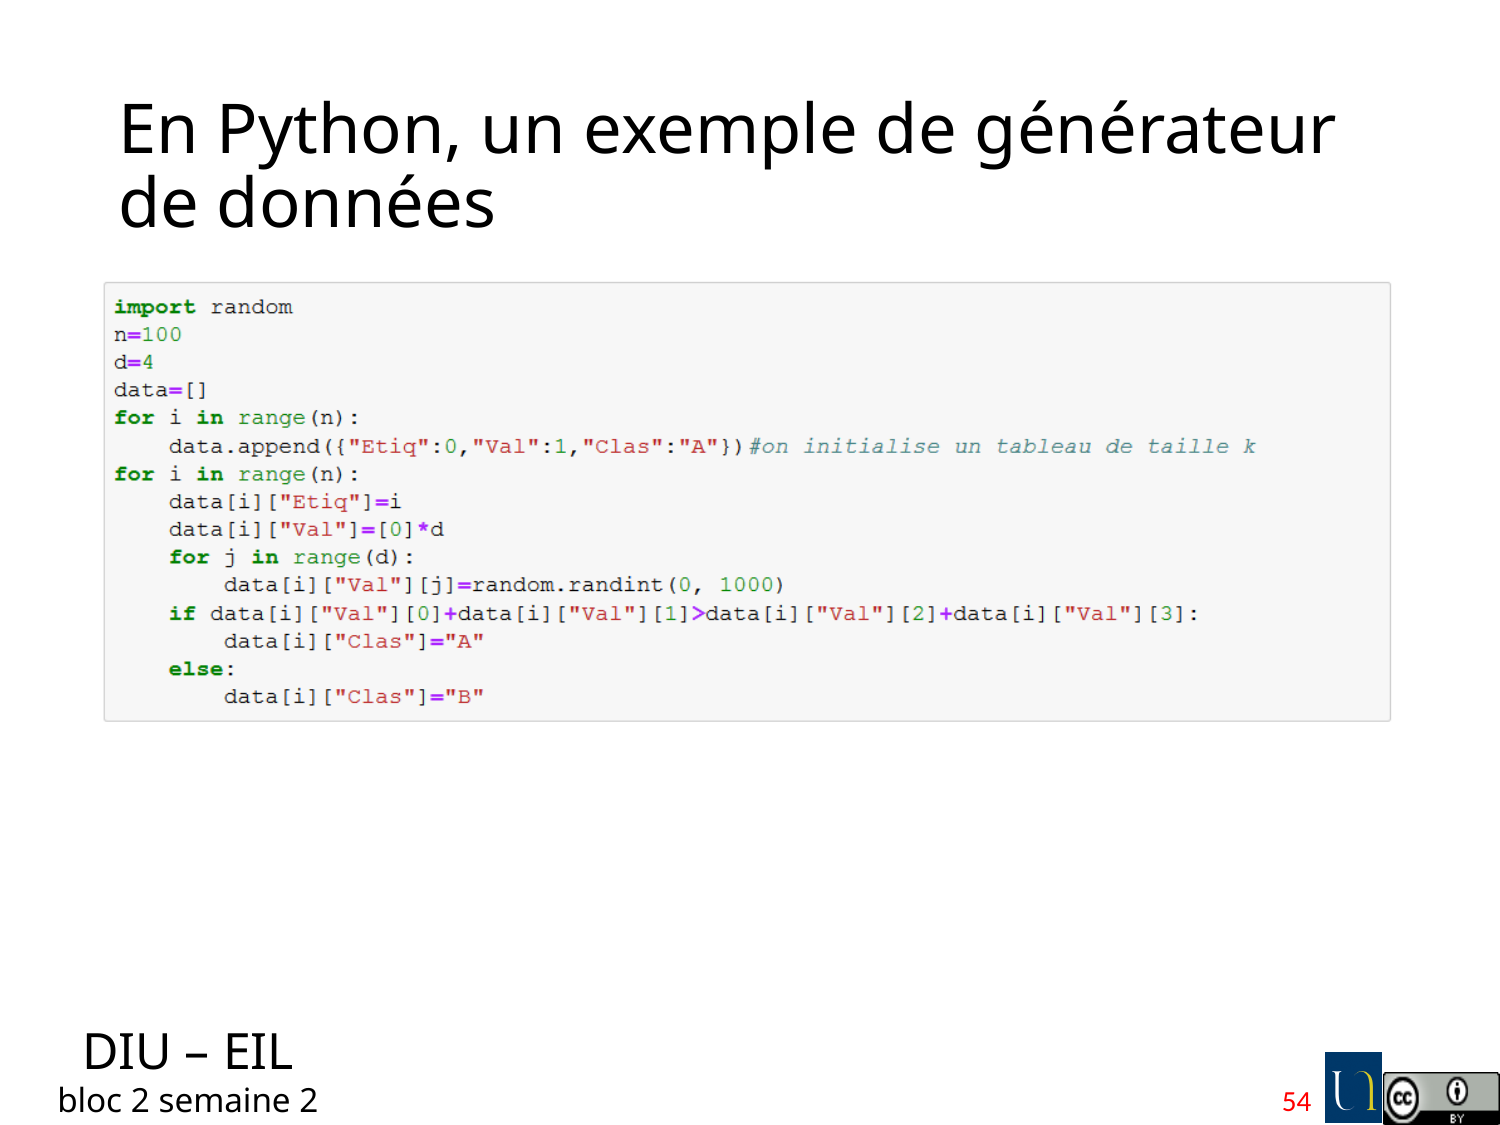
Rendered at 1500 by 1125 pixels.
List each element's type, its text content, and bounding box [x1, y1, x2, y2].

picture [100, 277, 1400, 727]
picture [1325, 1052, 1382, 1123]
picture [1383, 1072, 1500, 1125]
title En Python, un exemple de générateur de données [103, 59, 1397, 277]
slide_number <numéro> [1240, 1070, 1327, 1125]
